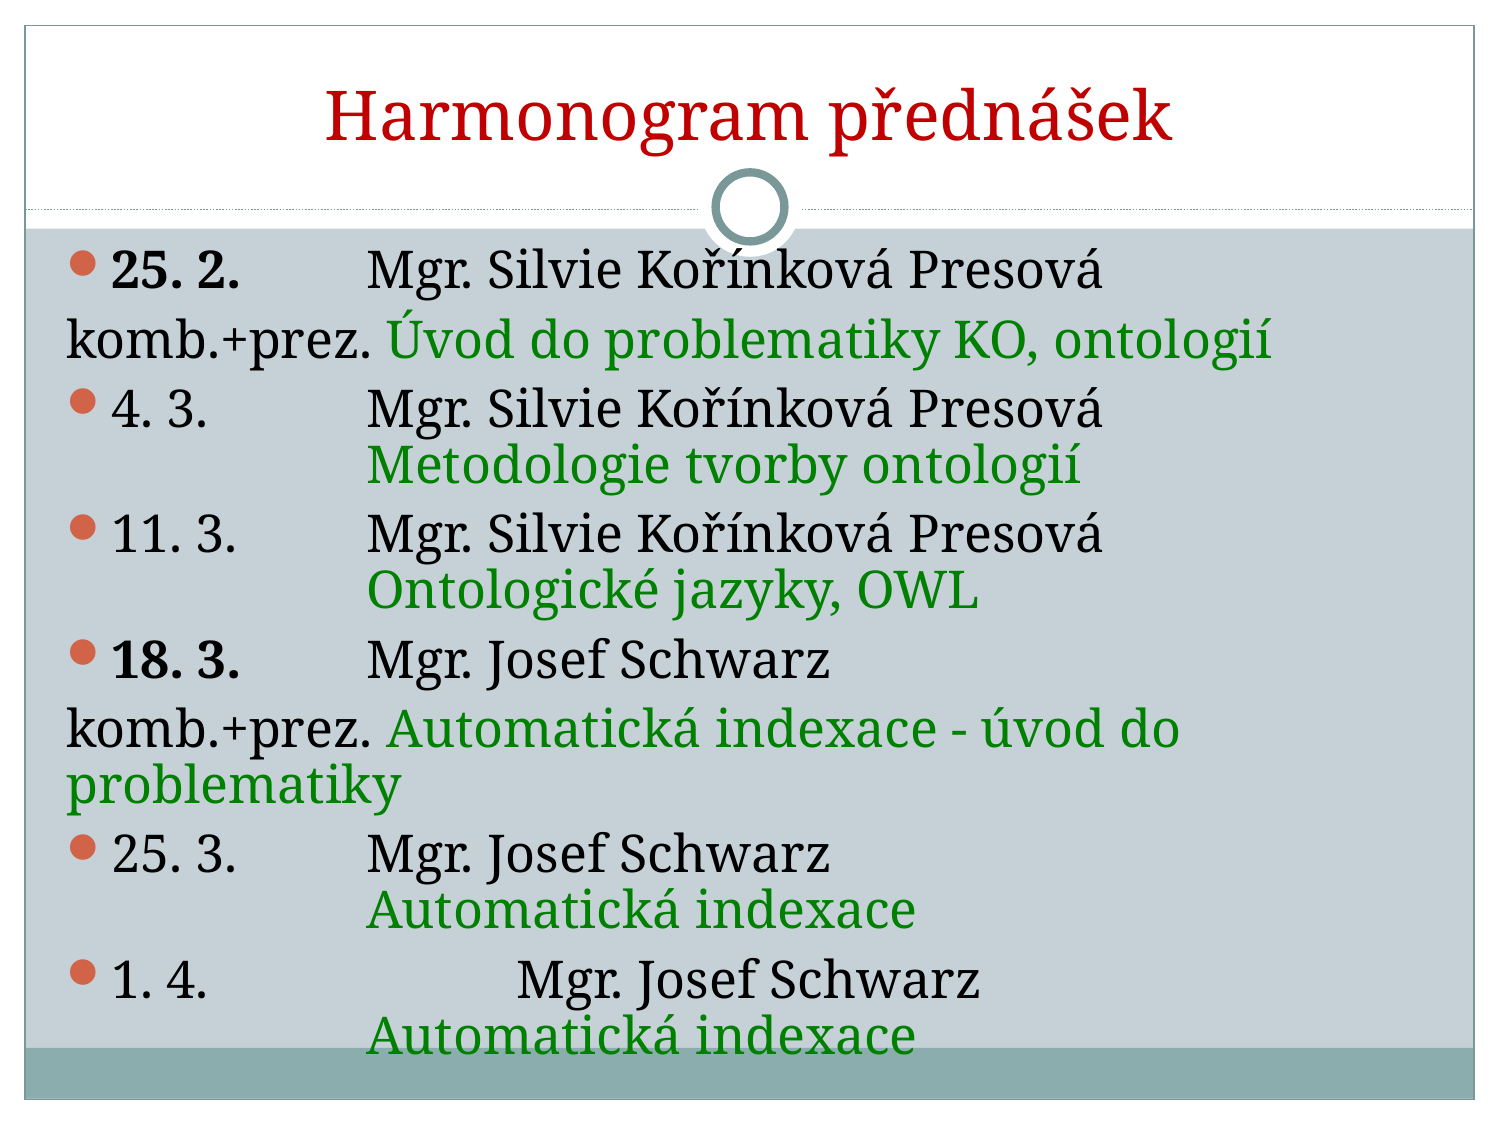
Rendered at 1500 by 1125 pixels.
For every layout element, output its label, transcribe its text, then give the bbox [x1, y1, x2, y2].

list 25. 2. Mgr. Silvie Kořínková Presová komb.+prez. Úvod do problematiky KO, ontologií 4. 3. Mgr. Silvie Kořínková Presová Metodologie tvorby ontologií 11. 3. Mgr. Silvie Kořínková Presová Ontologické jazyky, OWL 18. 3. Mgr. Josef Schwarz komb.+prez. Automatická indexace - úvod do problematiky 25. 3. Mgr. Josef Schwarz Automatická indexace 1. 4. Mgr. Josef Schwarz Automatická indexace [51, 236, 1447, 1125]
title Harmonogram přednášek [49, 37, 1450, 162]
